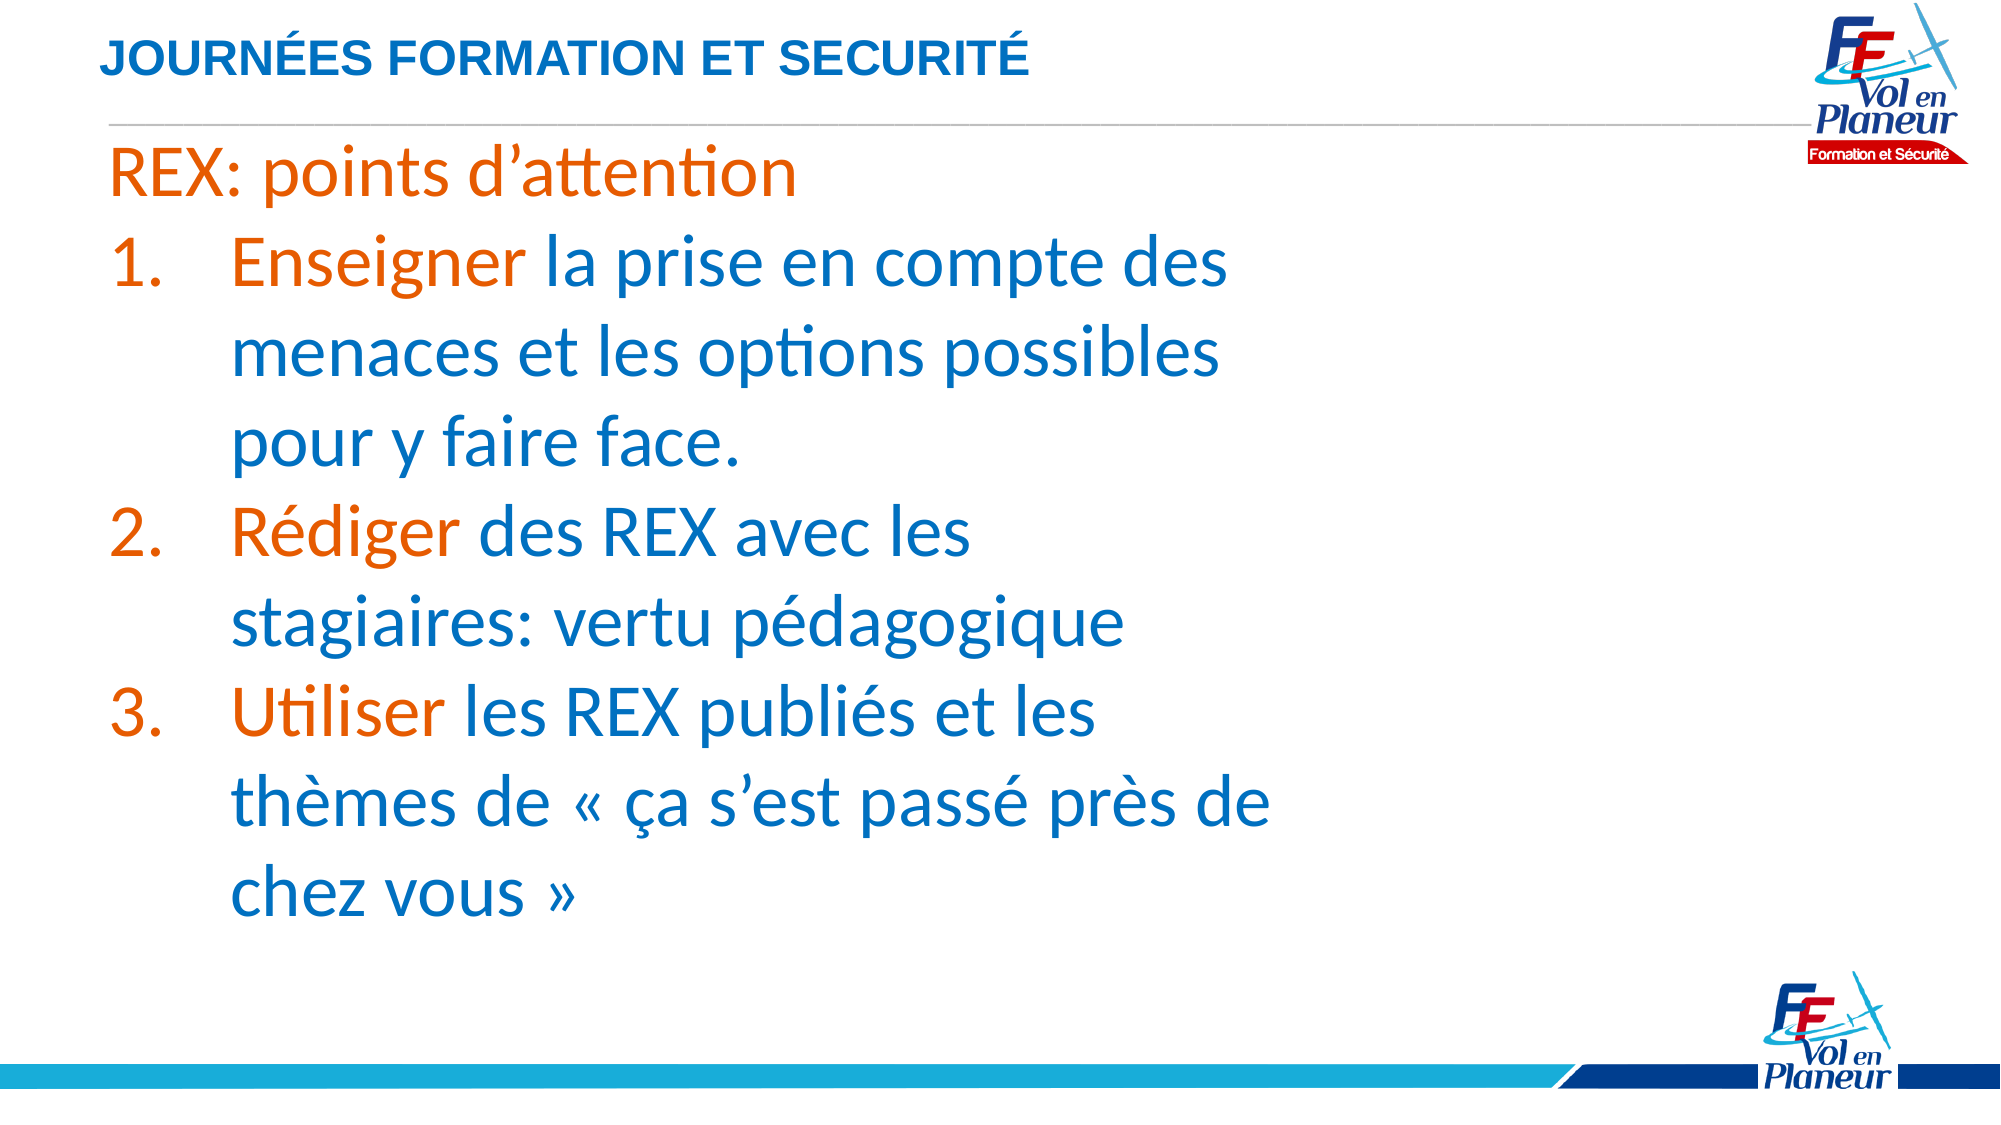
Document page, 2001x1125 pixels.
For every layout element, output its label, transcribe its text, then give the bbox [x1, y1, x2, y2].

list JOURNÉES FORMATION ET SECURITÉ [70, 24, 1547, 93]
text_box REX: points d’attention Enseigner la prise en compte des menaces et les options possibles pour y faire face. Rédiger des REX avec les stagiaires: vertu pédagogique Utiliser les REX publiés et les thèmes de « ça s’est passé près de chez vous » [93, 114, 1298, 940]
picture [1759, 2, 2000, 165]
picture [0, 959, 2000, 1125]
